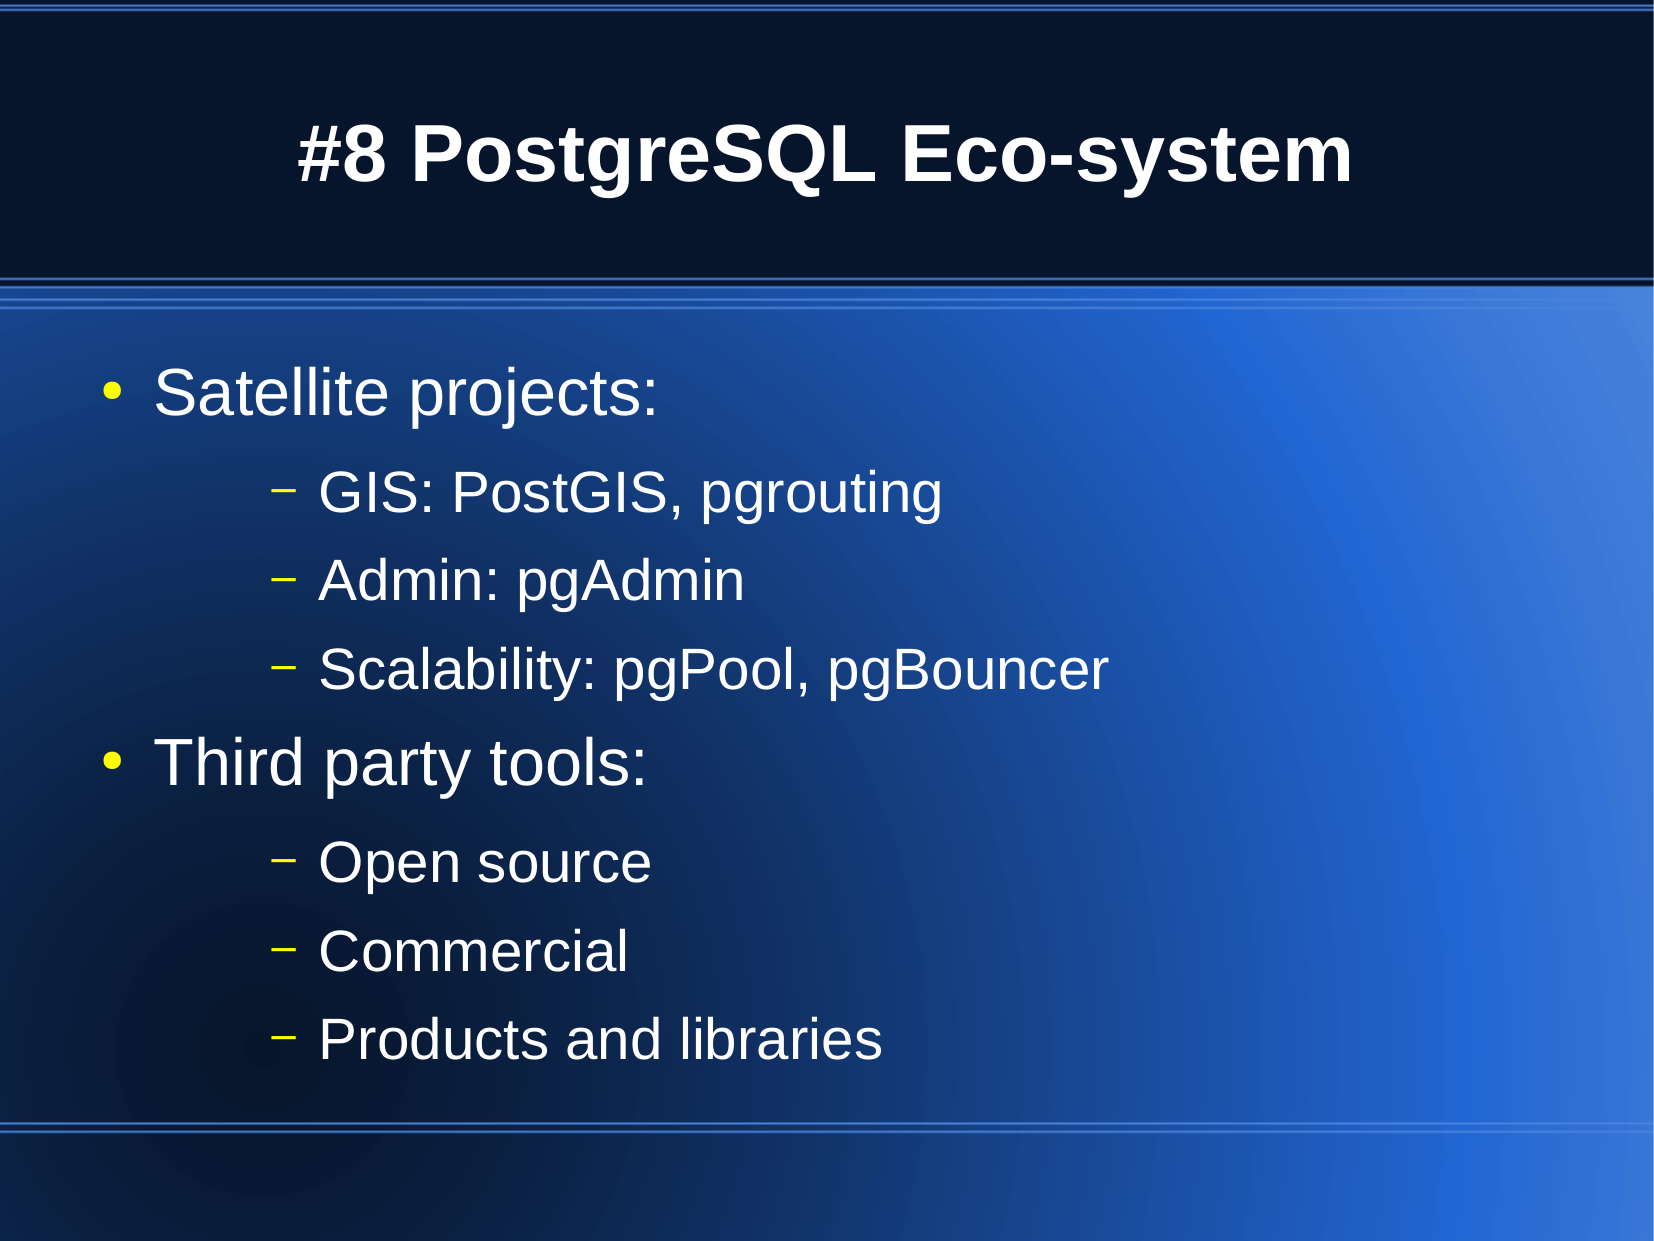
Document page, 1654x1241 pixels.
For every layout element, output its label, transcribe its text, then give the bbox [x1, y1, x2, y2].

title #8 PostgreSQL Eco-system [82, 49, 1571, 257]
list Satellite projects: GIS: PostGIS, pgrouting Admin: pgAdmin Scalability: pgPool, pgBouncer Third party tools: Open source Commercial Products and libraries [82, 355, 1571, 1075]
picture [0, 0, 1654, 1241]
